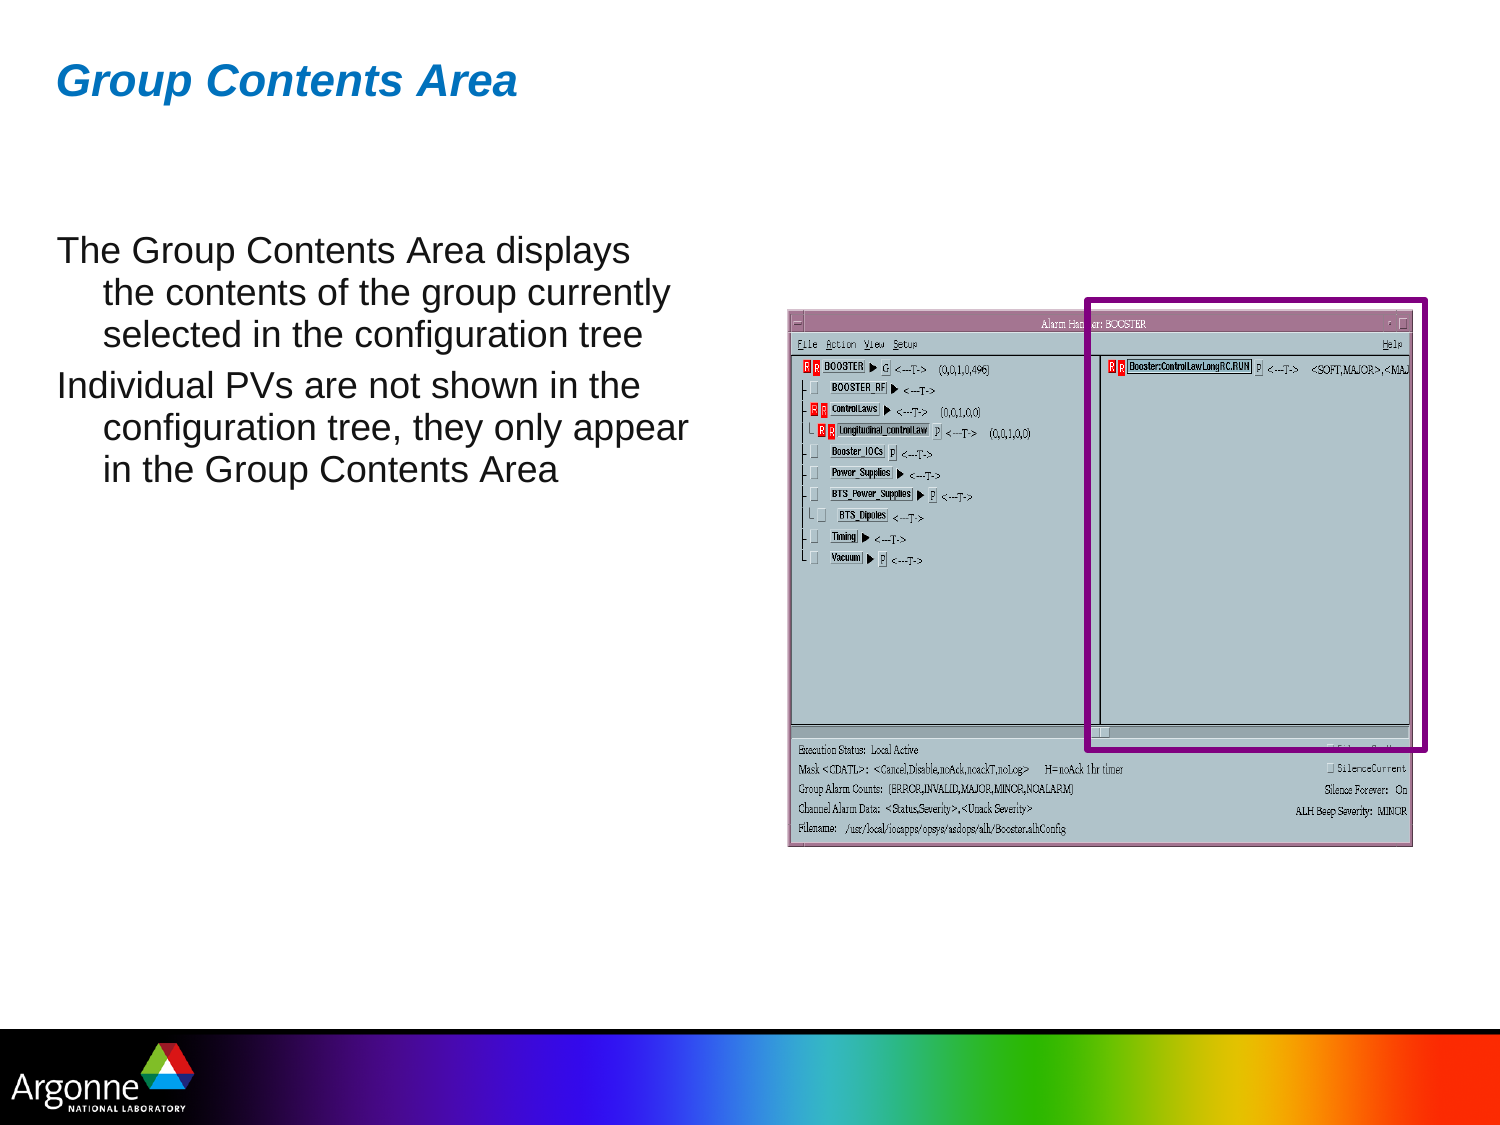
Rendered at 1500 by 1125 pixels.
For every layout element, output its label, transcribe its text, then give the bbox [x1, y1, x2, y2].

picture [787, 309, 1413, 847]
picture [1091, 309, 1413, 747]
list The Group Contents Area displays the contents of the group currently selected in the configuration tree Individual PVs are not shown in the configuration tree, they only appear in the Group Contents Area [56, 229, 692, 725]
picture [0, 1029, 1500, 1125]
title Group Contents Area [55, 48, 1361, 118]
